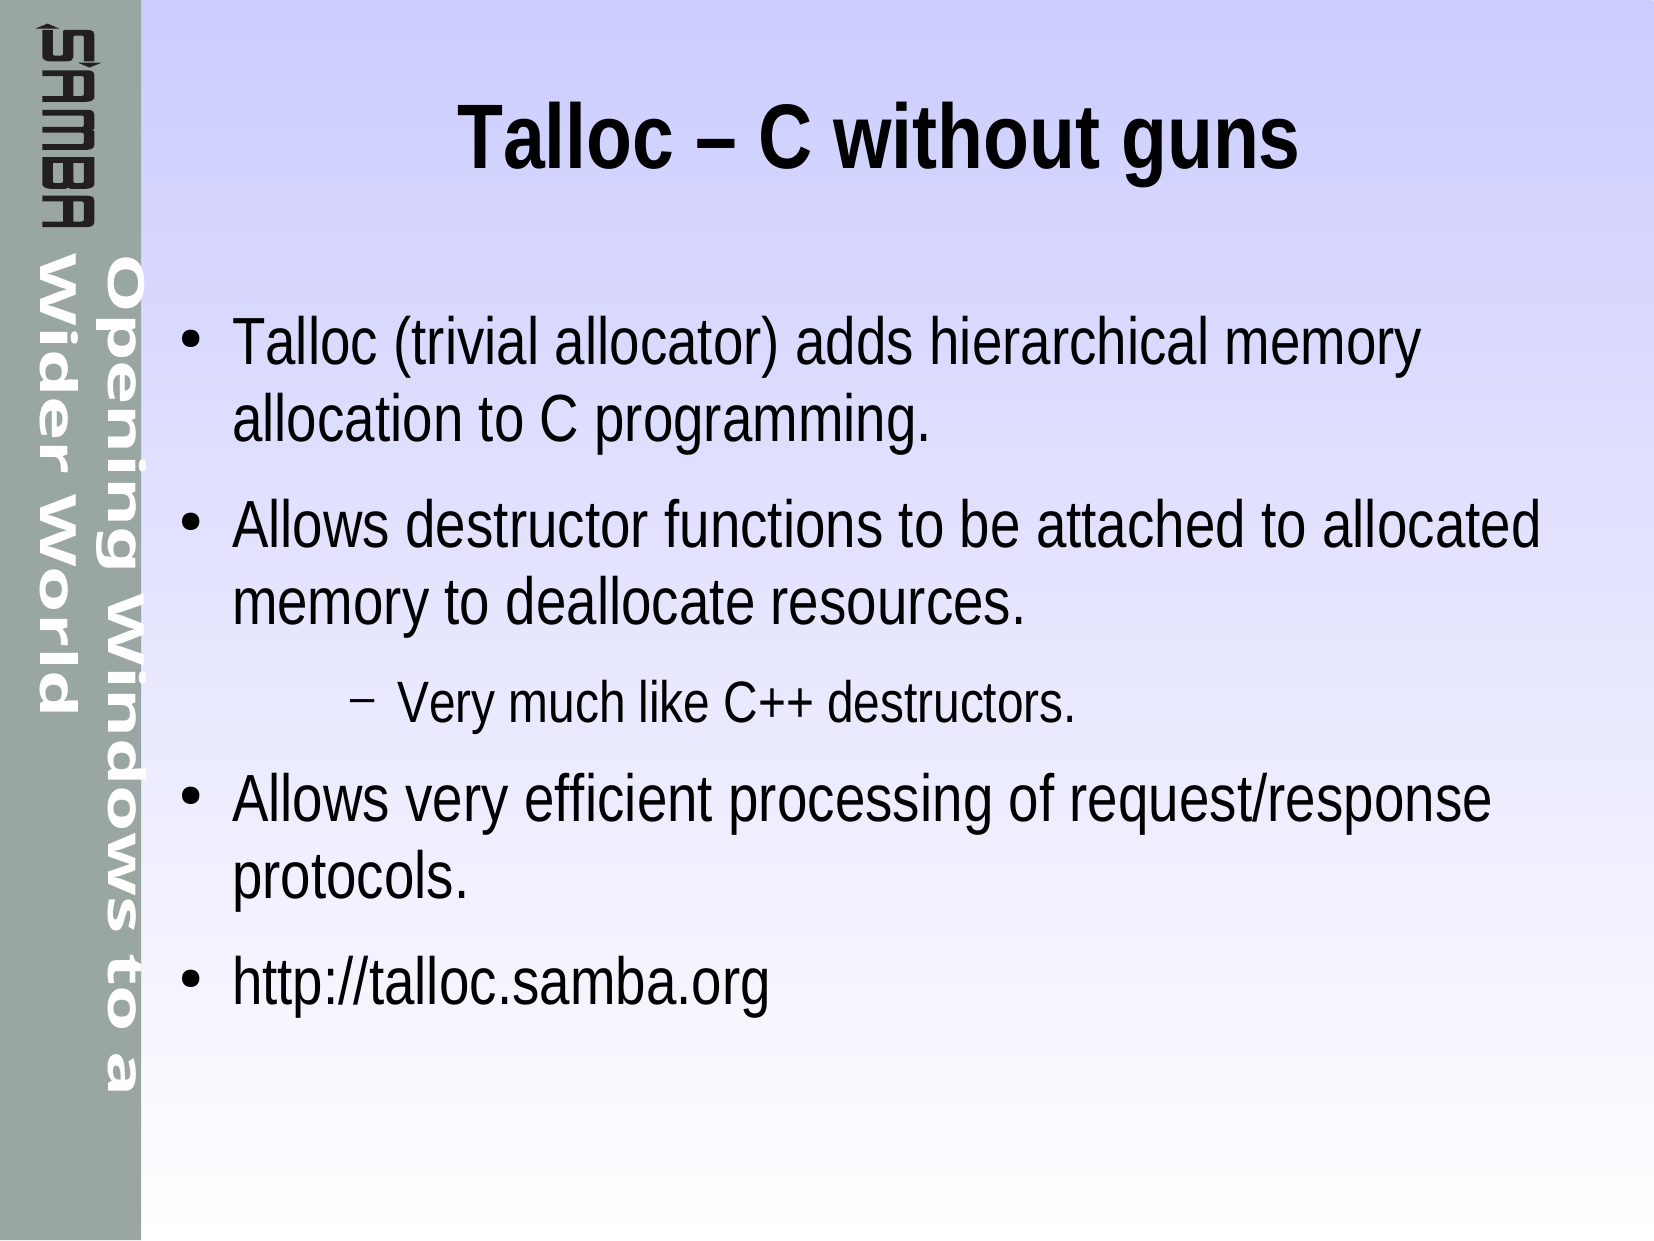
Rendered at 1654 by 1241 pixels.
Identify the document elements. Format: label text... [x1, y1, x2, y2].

list Talloc (trivial allocator) adds hierarchical memory allocation to C programming. Allows destructor functions to be attached to allocated memory to deallocate resources. Very much like C++ destructors. Allows very efficient processing of request/response protocols. http://talloc.samba.org [161, 302, 1574, 1211]
title Talloc – C without guns [173, 31, 1586, 239]
